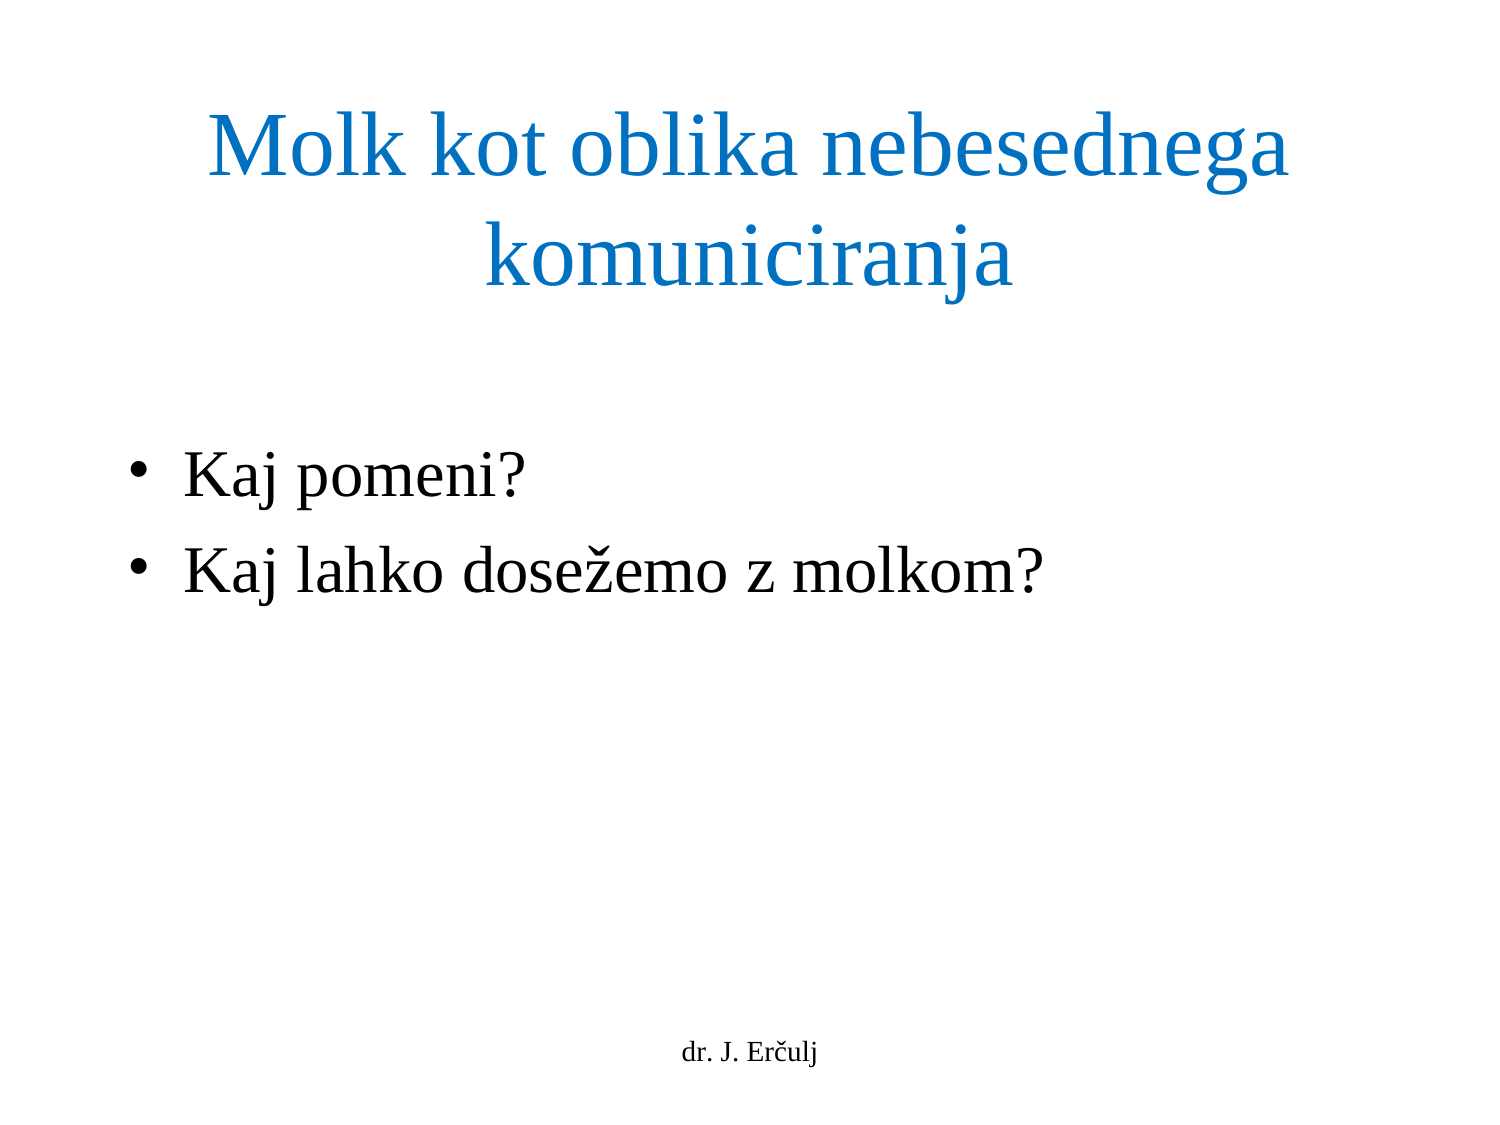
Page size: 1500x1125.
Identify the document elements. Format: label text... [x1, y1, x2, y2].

title Molk kot oblika nebesednega komuniciranja [112, 76, 1388, 312]
list Kaj pomeni? Kaj lahko dosežemo z molkom? [112, 324, 1388, 1001]
text_box dr. J. Erčulj [512, 1025, 988, 1101]
